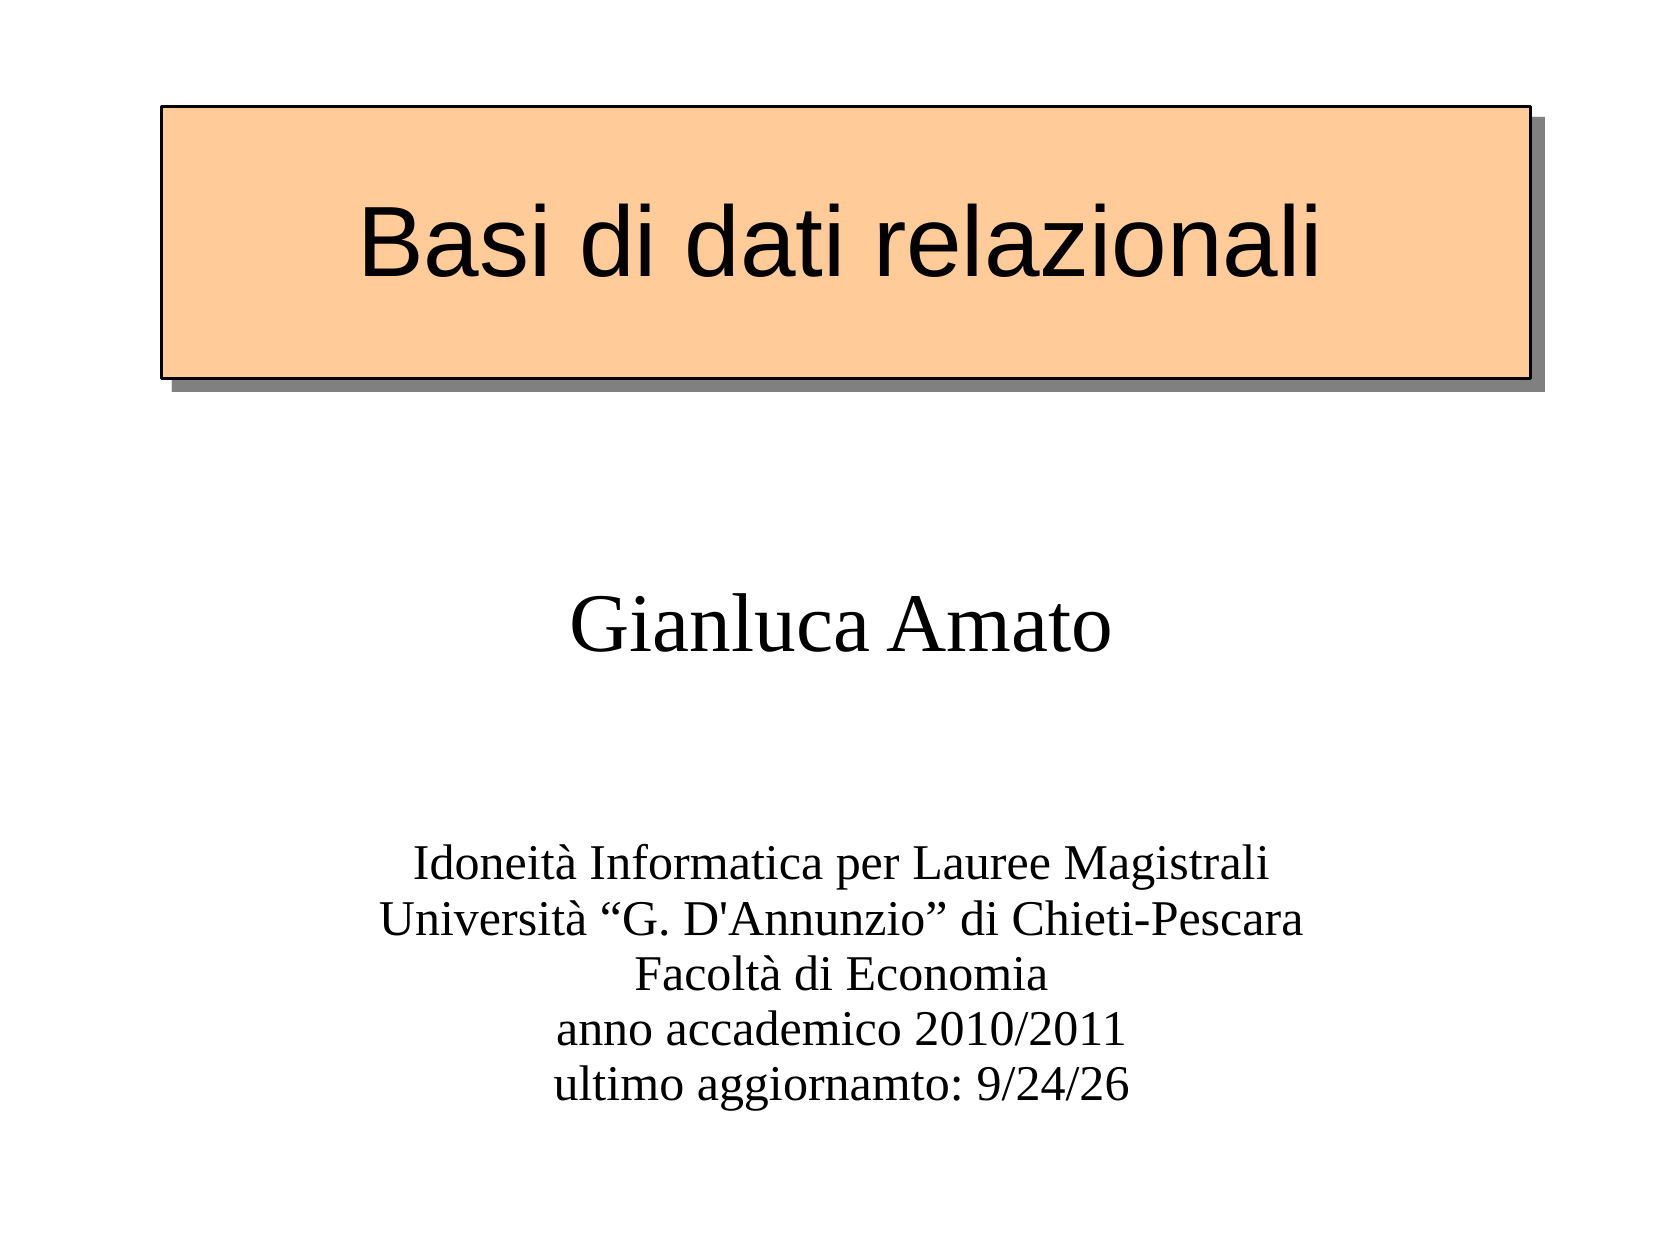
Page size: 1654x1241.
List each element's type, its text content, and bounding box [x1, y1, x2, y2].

text_box Gianluca Amato Idoneità Informatica per Lauree Magistrali Università “G. D'Annunzio” di Chieti-Pescara Facoltà di Economia anno accademico 2010/2011 ultimo aggiornamto: 4/18/11 [245, 569, 1438, 1120]
text_box Basi di dati relazionali [161, 106, 1531, 379]
